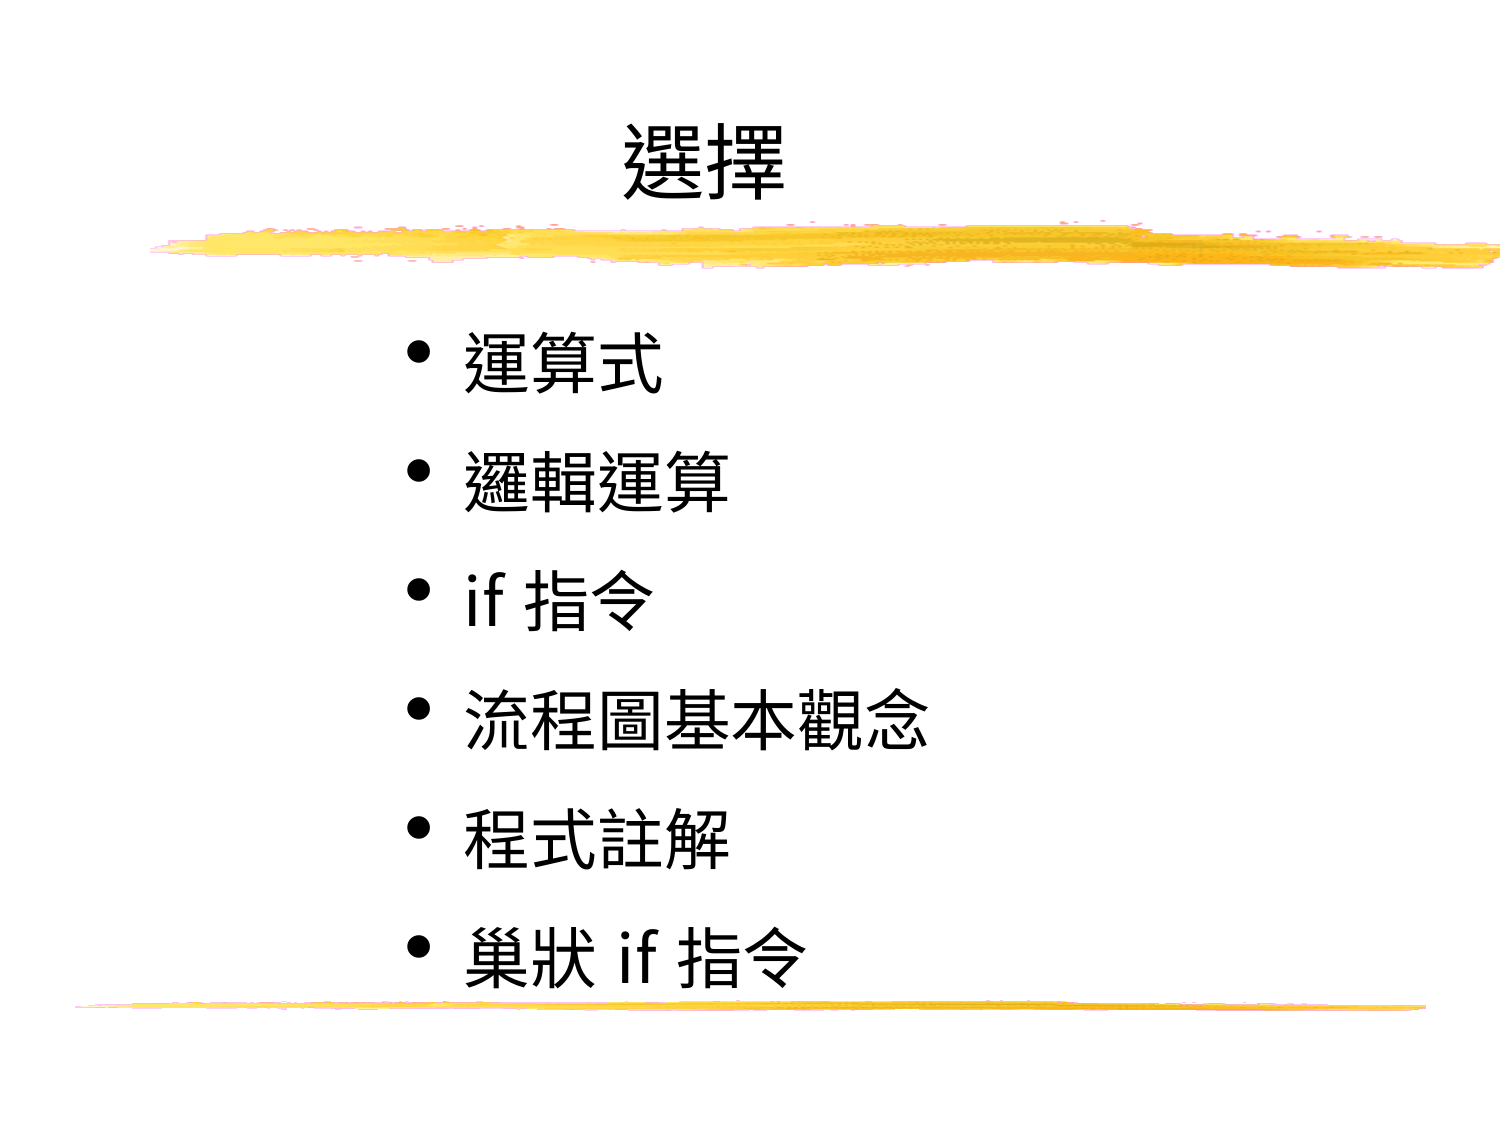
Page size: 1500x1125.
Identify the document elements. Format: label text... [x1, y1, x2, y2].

picture [150, 215, 1500, 279]
list 運算式 邏輯運算 if指令 流程圖基本觀念 程式註解 巢狀if指令 [392, 295, 1181, 1125]
title 選擇 [66, 37, 1342, 225]
picture [75, 999, 392, 1013]
picture [1181, 999, 1426, 1013]
